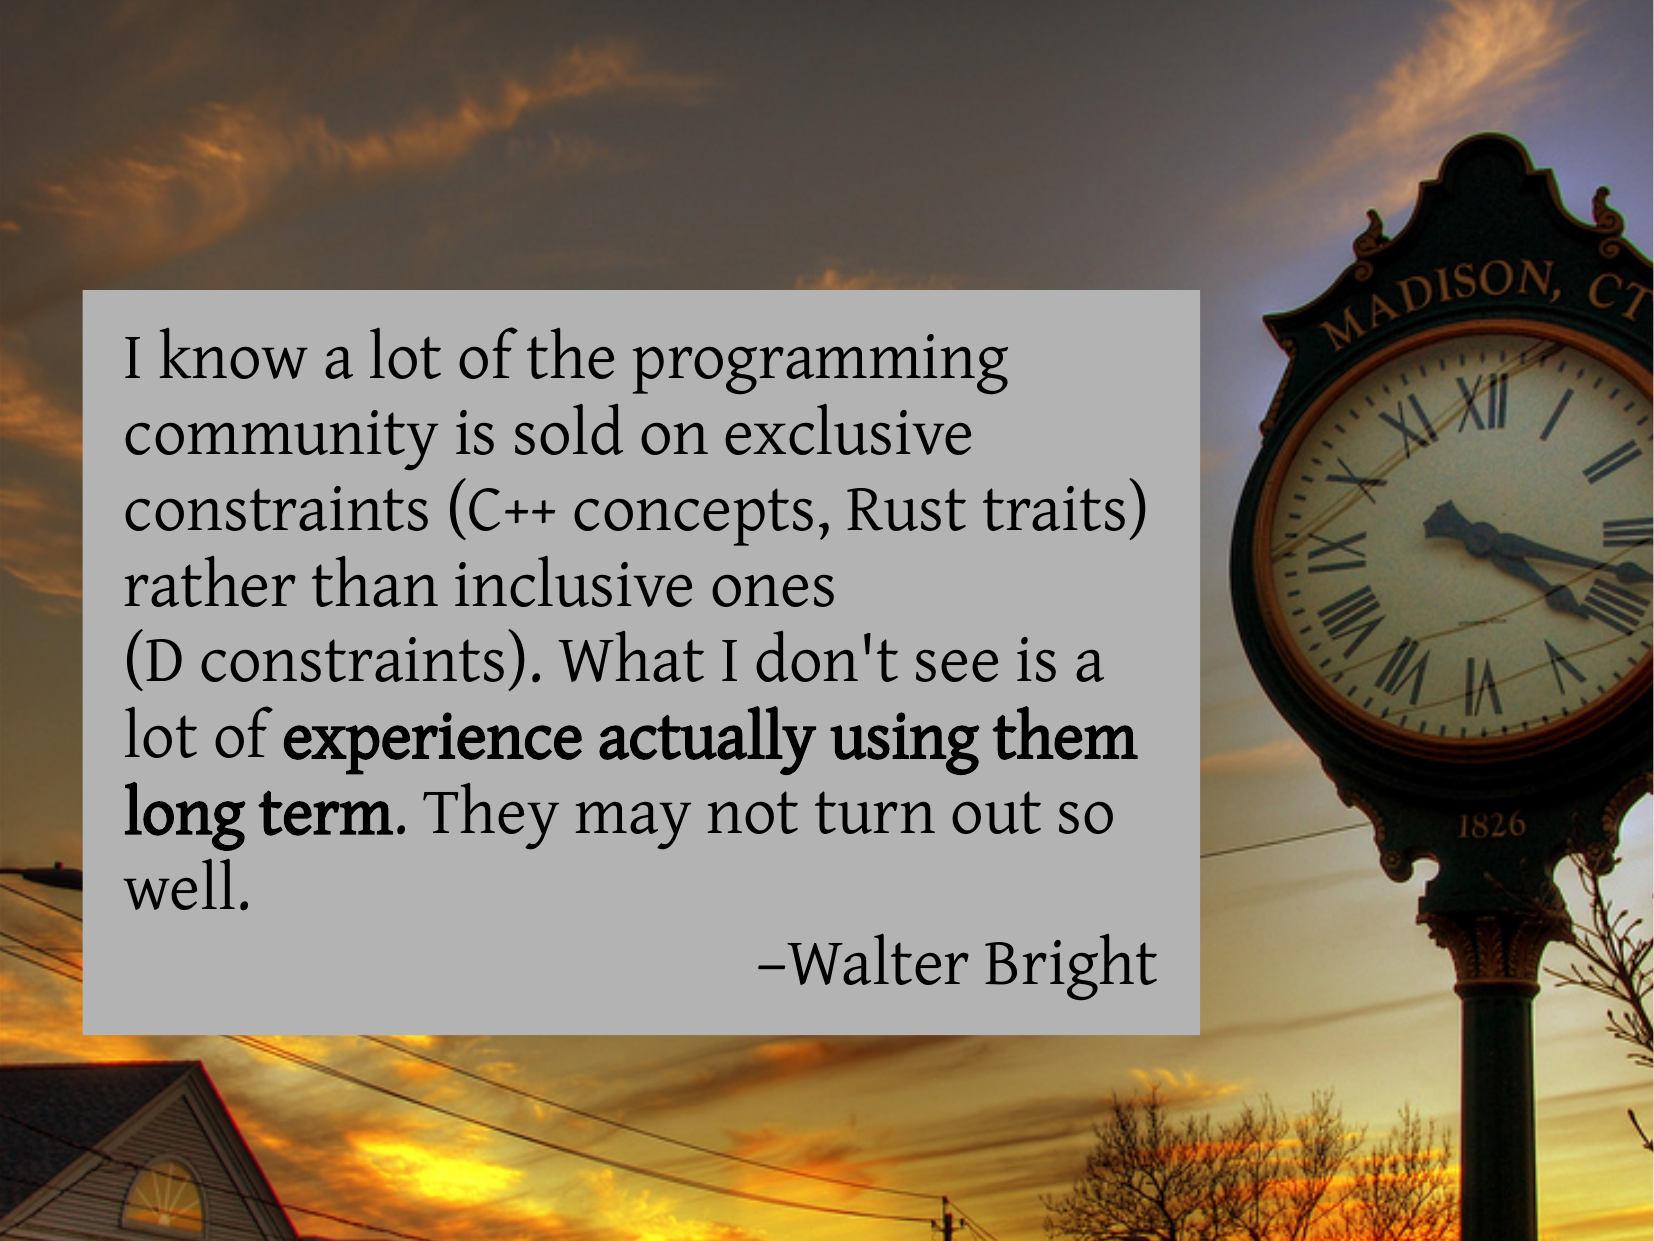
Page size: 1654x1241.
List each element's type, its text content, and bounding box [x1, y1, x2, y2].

picture [0, 0, 1654, 1241]
subtitle I know a lot of the programming community is sold on exclusive constraints (C++ concepts, Rust traits) rather than inclusive ones (D constraints). What I don't see is a lot of experience actually using them long term. They may not turn out so well. –Walter Bright [82, 290, 1201, 1036]
